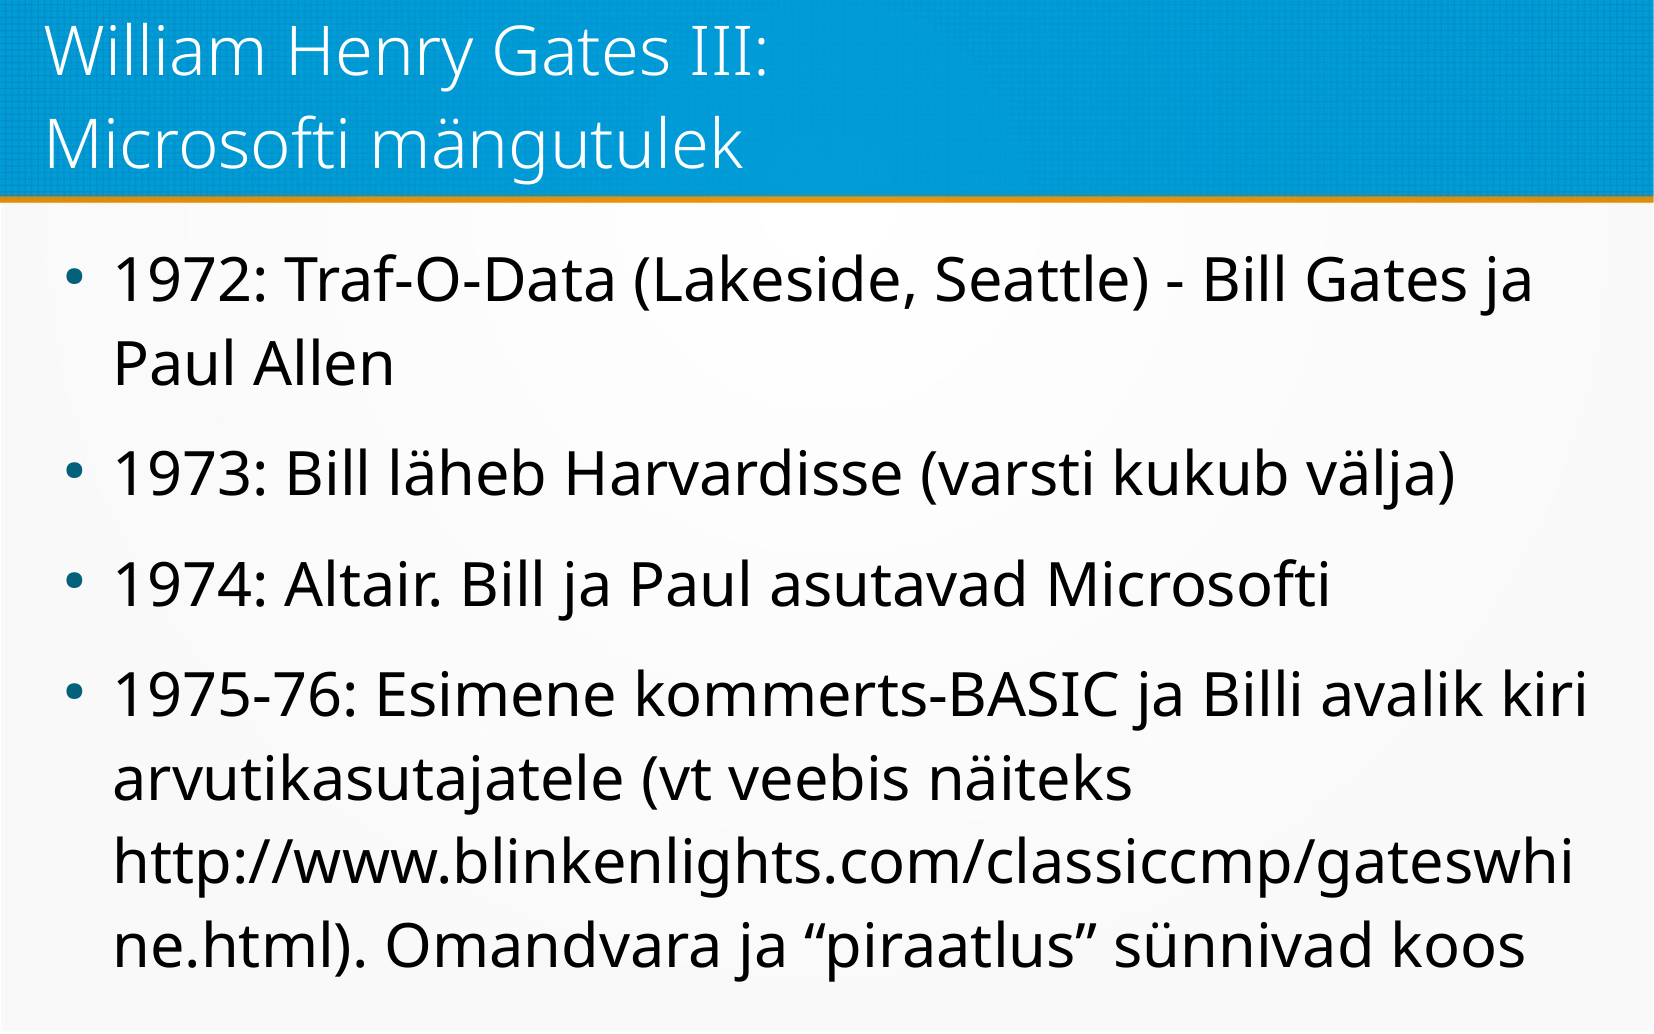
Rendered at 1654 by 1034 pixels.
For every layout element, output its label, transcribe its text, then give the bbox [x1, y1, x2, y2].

title William Henry Gates III: Microsofti mängutulek [43, 0, 1619, 189]
list 1972: Traf-O-Data (Lakeside, Seattle) - Bill Gates ja Paul Allen 1973: Bill läheb Harvardisse (varsti kukub välja) 1974: Altair. Bill ja Paul asutavad Microsofti 1975-76: Esimene kommerts-BASIC ja Billi avalik kiri arvutikasutajatele (vt veebis näiteks http://www.blinkenlights.com/classiccmp/gateswhine.html). Omandvara ja “piraatlus” sünnivad koos [47, 236, 1607, 1002]
picture [0, 195, 1654, 1034]
